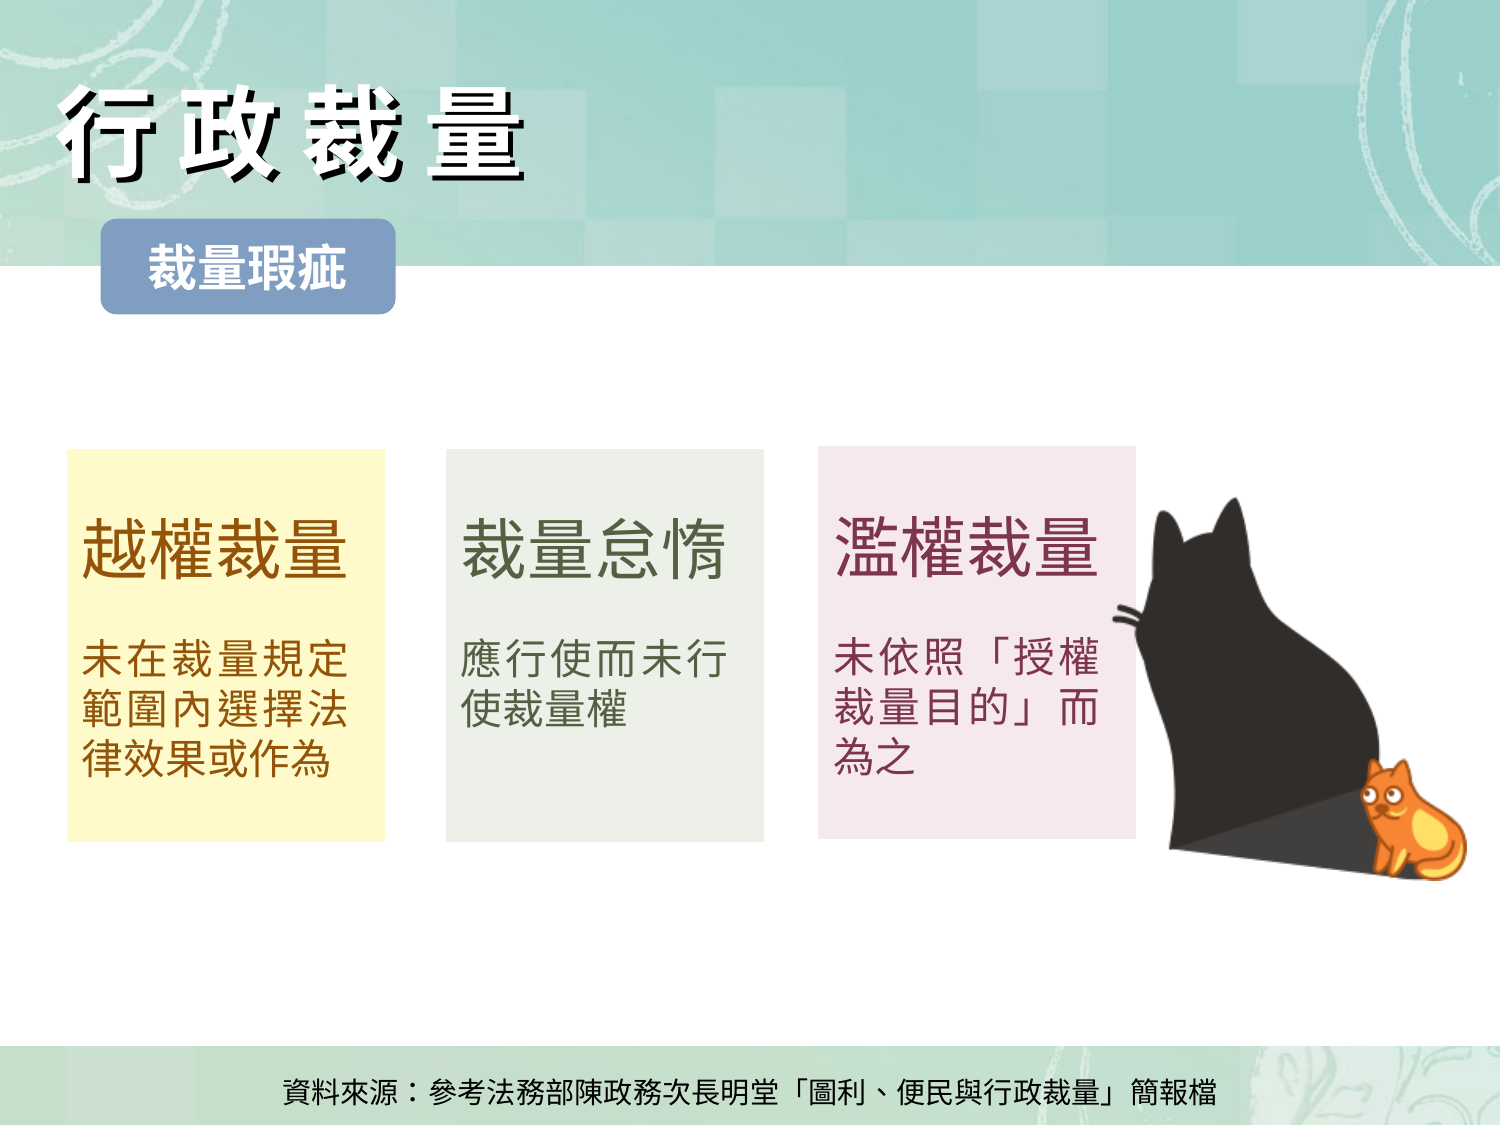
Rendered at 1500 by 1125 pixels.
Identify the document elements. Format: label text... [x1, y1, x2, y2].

text_box 裁量瑕疵 [100, 218, 396, 315]
text_box 資料來源：參考法務部陳政務次長明堂「圖利、便民與行政裁量」簡報檔 [0, 1066, 1500, 1118]
text_box [0, 266, 1500, 1046]
text_box 行 政 裁 量 [40, 61, 550, 199]
picture [1066, 481, 1467, 882]
text_box 裁量怠惰 應行使而未行使裁量權 [446, 449, 764, 842]
text_box 濫權裁量 未依照「授權裁量目的」而為之 [818, 446, 1136, 839]
text_box 越權裁量 未在裁量規定範圍內選擇法律效果或作為 [67, 449, 385, 842]
